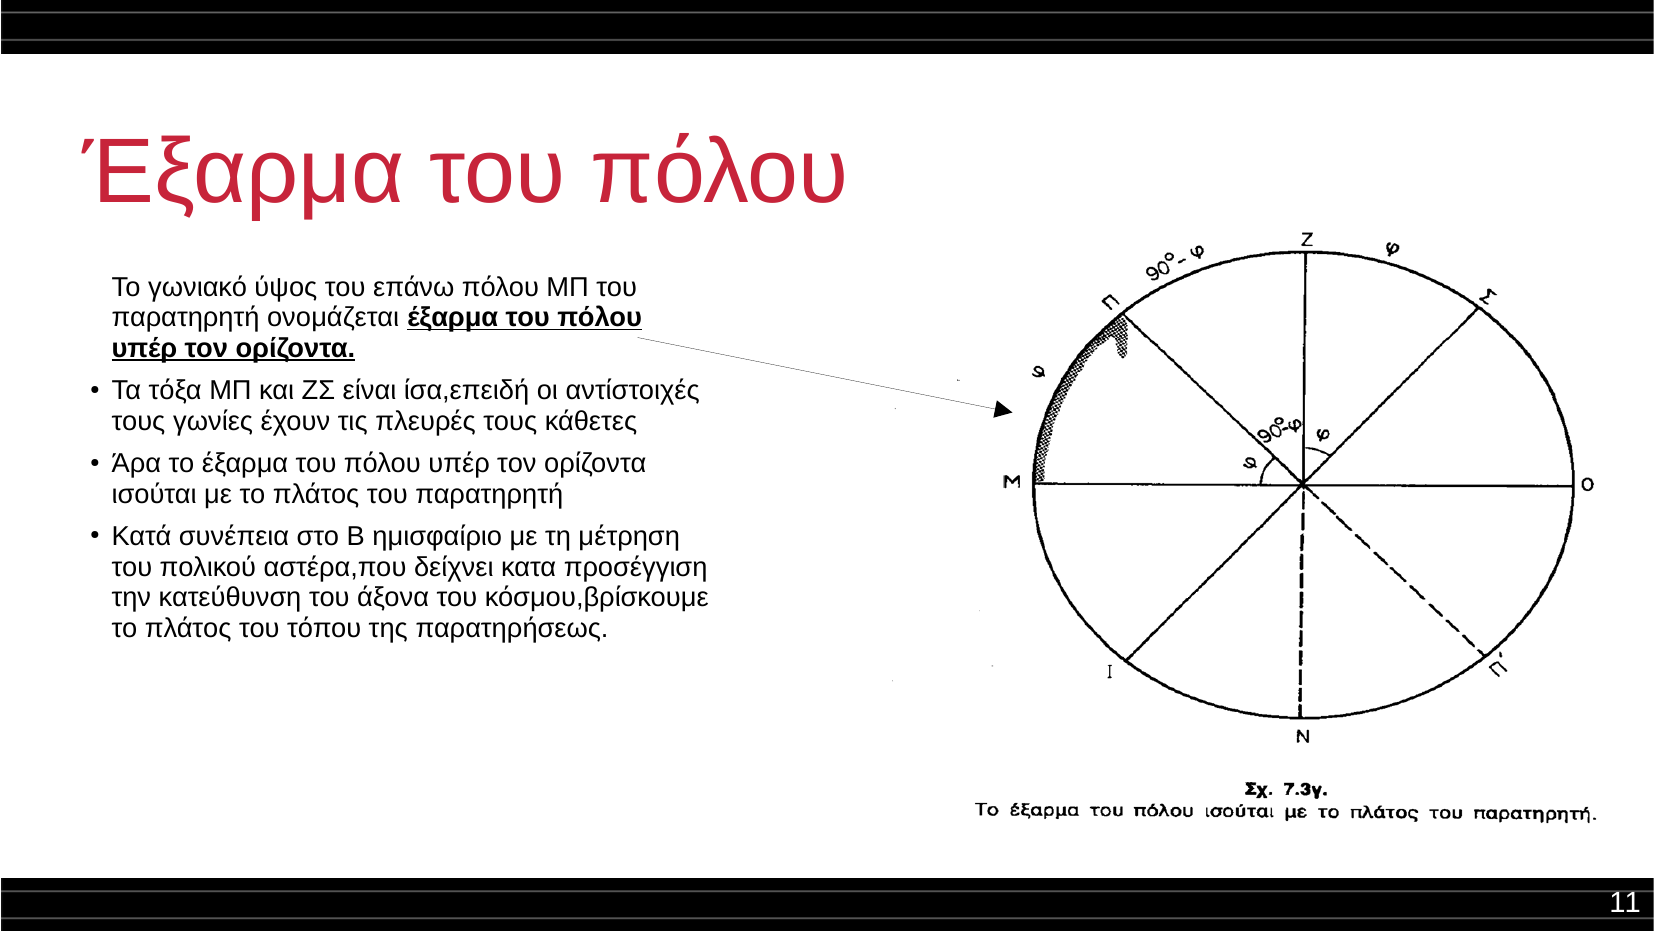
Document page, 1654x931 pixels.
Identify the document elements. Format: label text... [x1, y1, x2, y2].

list Το γωνιακό ύψος του επάνω πόλου ΜΠ του παρατηρητή ονομάζεται έξαρμα του πόλου υπέρ τον ορίζοντα. Τα τόξα ΜΠ και ΖΣ είναι ίσα,επειδή οι αντίστοιχές τους γωνίες έχουν τις πλευρές τους κάθετες Άρα το έξαρμα του πόλου υπέρ τον ορίζοντα ισούται με το πλάτος του παρατηρητή Κατά συνέπεια στο Β ημισφαίριο με τη μέτρηση του πολικού αστέρα,που δείχνει κατα προσέγγιση την κατεύθυνση του άξονα του κόσμου,βρίσκουμε το πλάτος του τόπου της παρατηρήσεως. [82, 271, 713, 713]
title Έξαρμα του πόλου [82, 92, 1571, 249]
picture [1, 0, 1654, 54]
picture [1, 878, 1654, 931]
picture [890, 224, 1613, 826]
